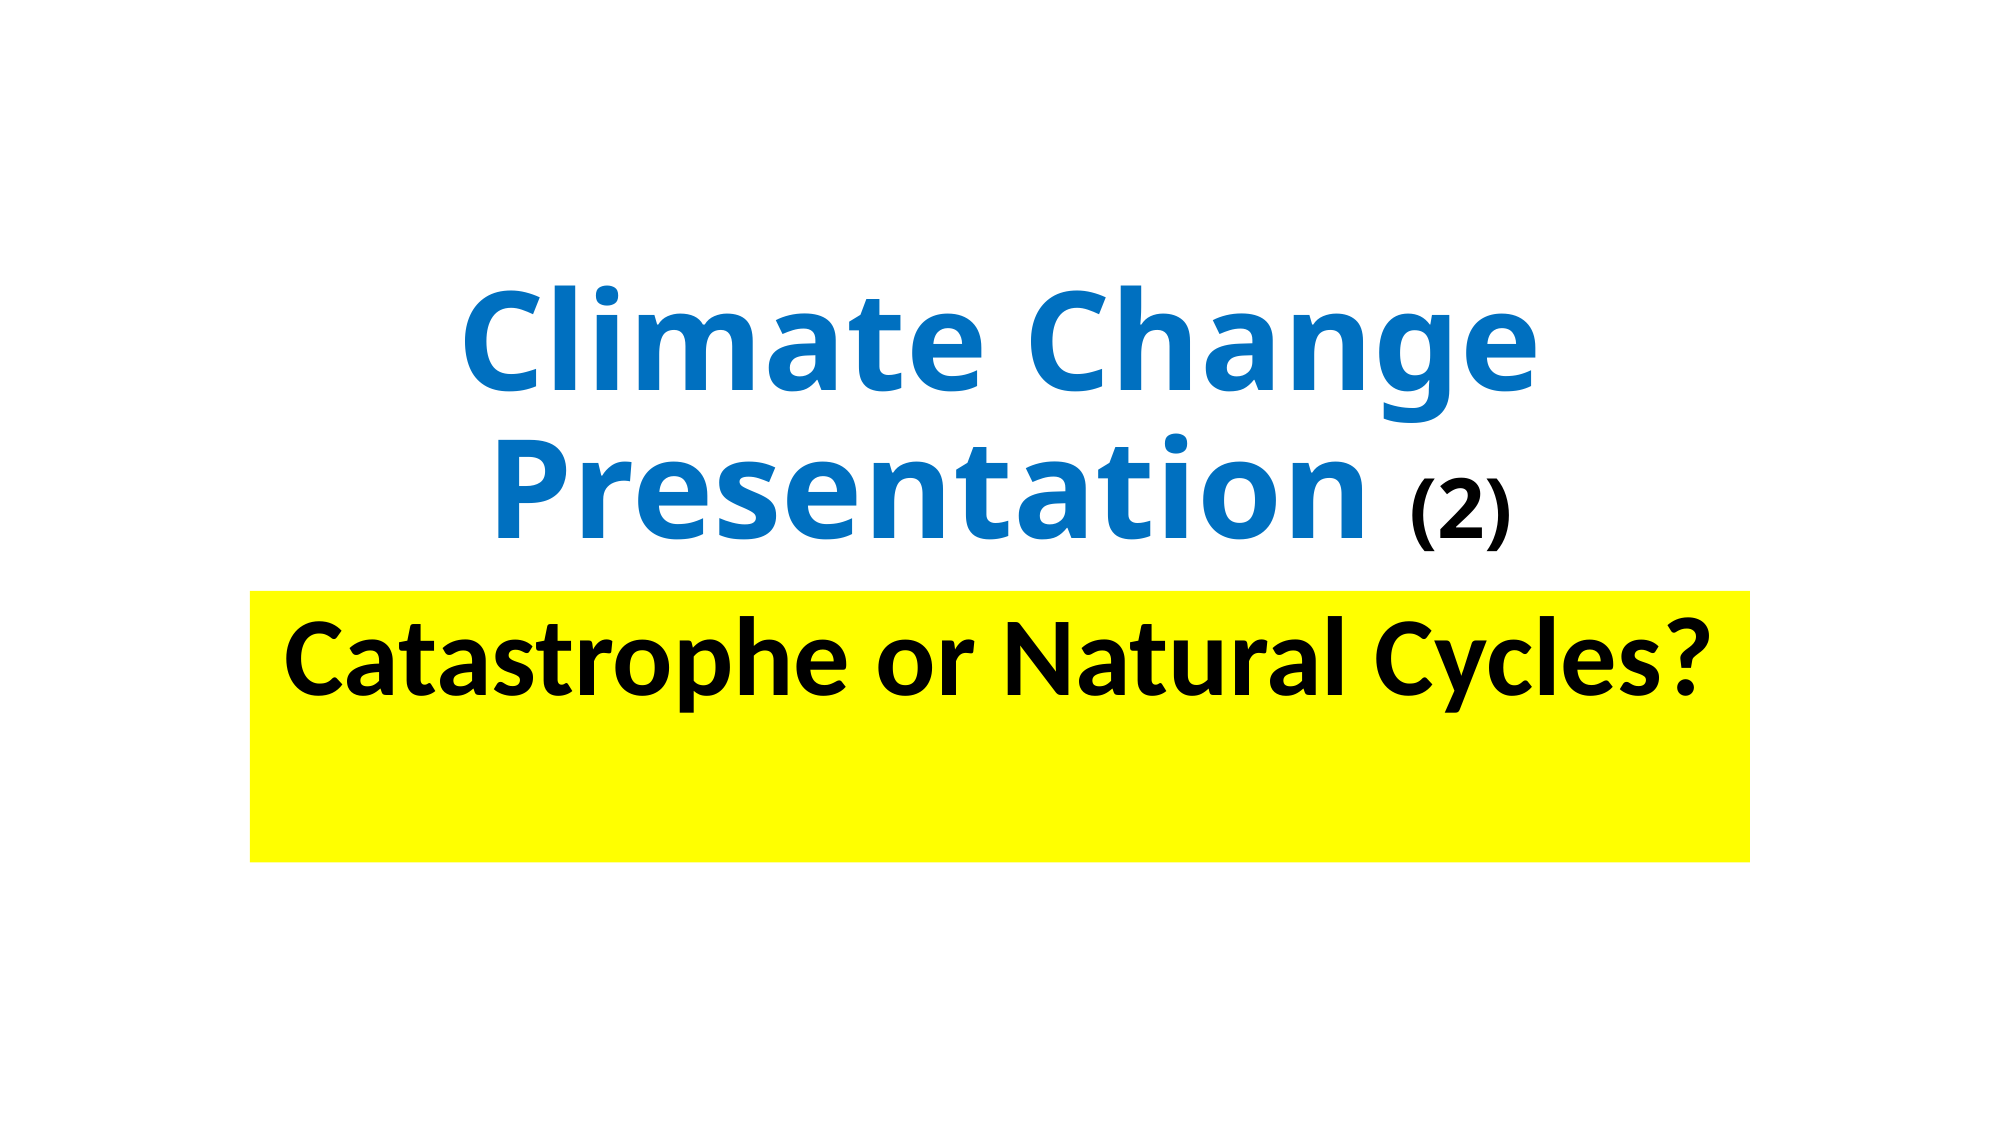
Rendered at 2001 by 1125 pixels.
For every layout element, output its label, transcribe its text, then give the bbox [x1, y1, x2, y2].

text_box Climate Change Presentation (2) [249, 184, 1750, 576]
text_box Catastrophe or Natural Cycles? [249, 590, 1750, 863]
